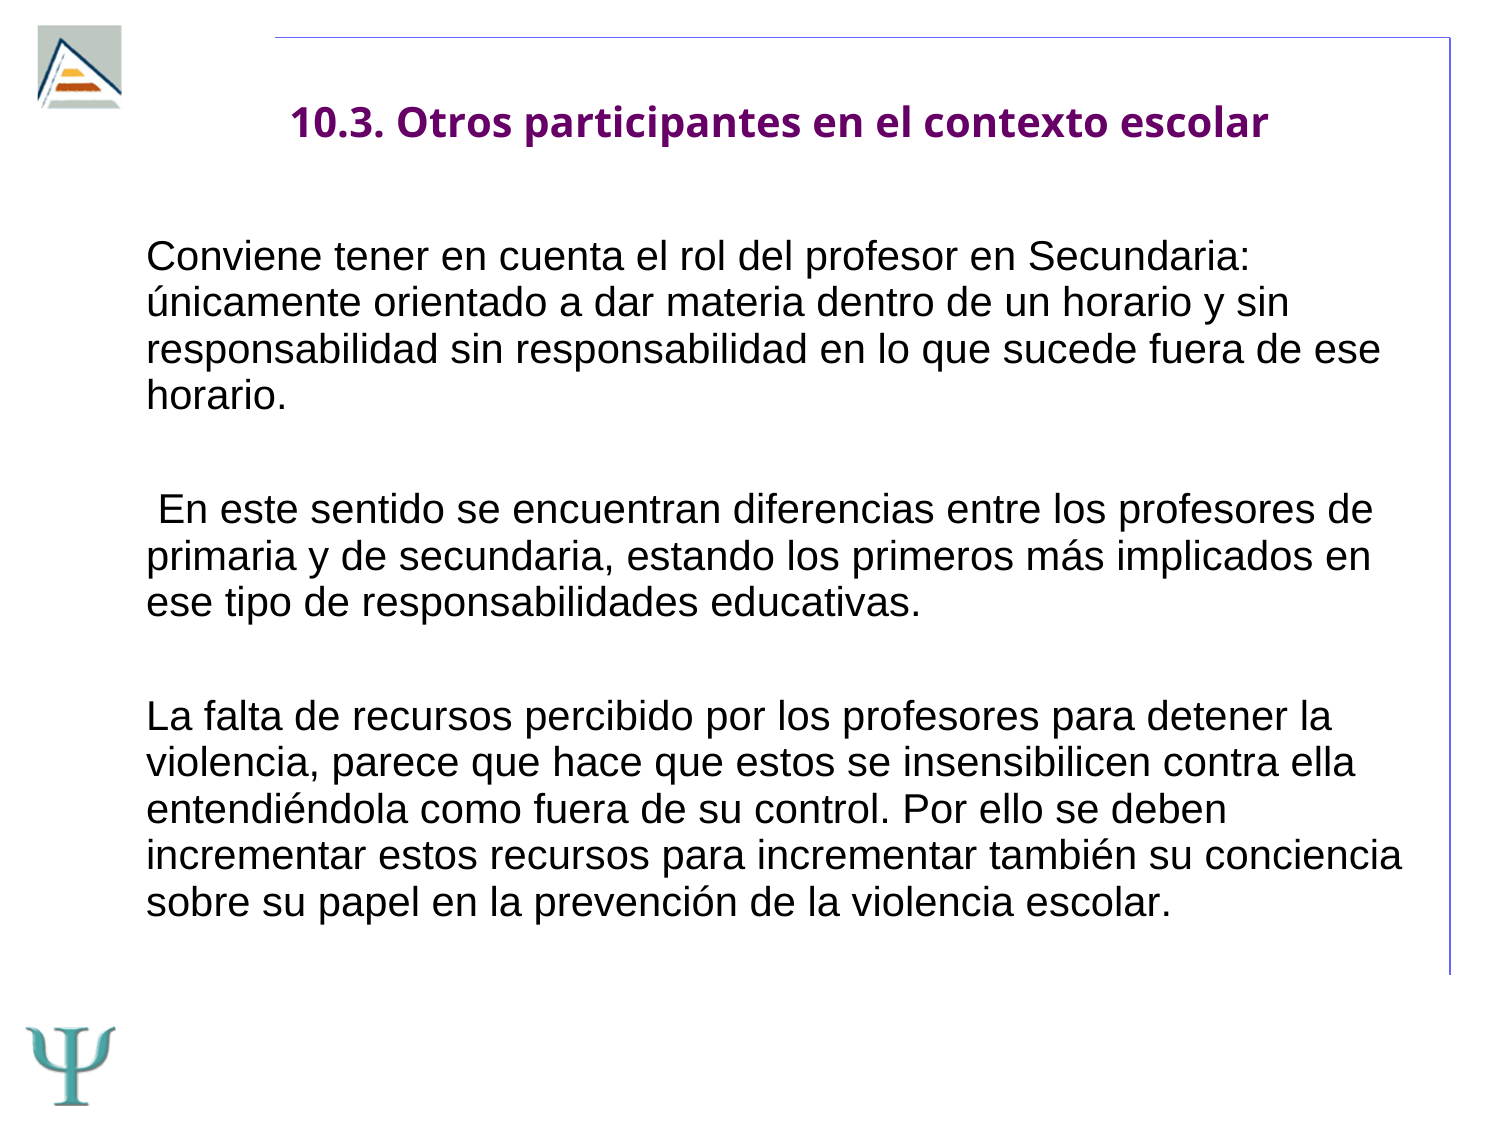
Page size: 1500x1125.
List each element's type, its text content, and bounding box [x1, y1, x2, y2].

picture [24, 1024, 75, 1106]
list Conviene tener en cuenta el rol del profesor en Secundaria: únicamente orientado a dar materia dentro de un horario y sin responsabilidad sin responsabilidad en lo que sucede fuera de ese horario. En este sentido se encuentran diferencias entre los profesores de primaria y de secundaria, estando los primeros más implicados en ese tipo de responsabilidades educativas. La falta de recursos percibido por los profesores para detener la violencia, parece que hace que estos se insensibilicen contra ella entendiéndola como fuera de su control. Por ello se deben incrementar estos recursos para incrementar también su conciencia sobre su papel en la prevención de la violencia escolar. [75, 224, 1426, 1125]
title 10.3. Otros participantes en el contexto escolar [159, 74, 1401, 168]
picture [37, 24, 122, 109]
